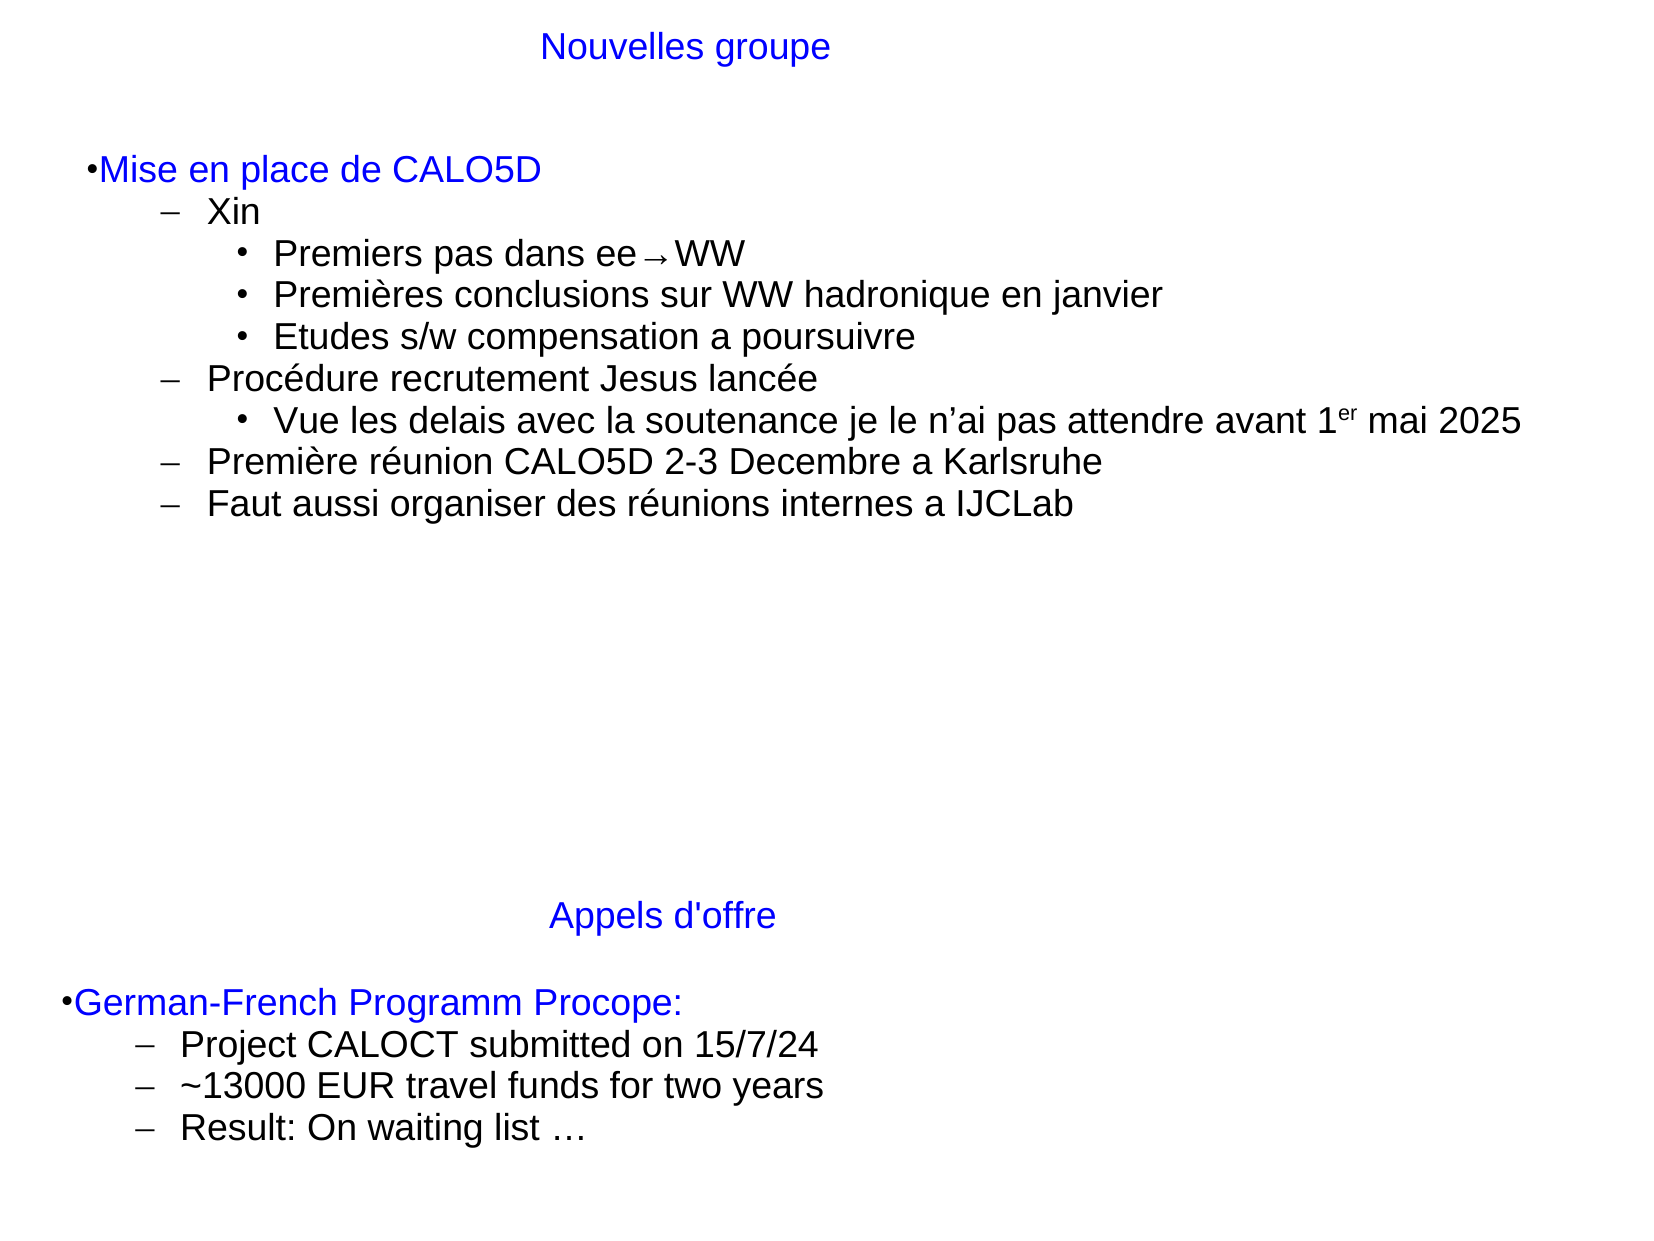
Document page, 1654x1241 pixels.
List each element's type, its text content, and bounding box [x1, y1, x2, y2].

text_box Nouvelles groupe [525, 16, 847, 73]
text_box Appels d'offre [534, 885, 792, 942]
text_box German-French Programm Procope: Project CALOCT submitted on 15/7/24 ~13000 EUR travel funds for two years Result: On waiting list … [45, 974, 1468, 1096]
text_box Mise en place de CALO5D Xin Premiers pas dans ee→WW Premières conclusions sur WW hadronique en janvier Etudes s/w compensation a poursuivre Procédure recrutement Jesus lancée Vue les delais avec la soutenance je le n’ai pas attendre avant 1er mai 2025 Première réunion CALO5D 2-3 Decembre a Karlsruhe Faut aussi organiser des réunions internes a IJCLab [71, 141, 1654, 851]
